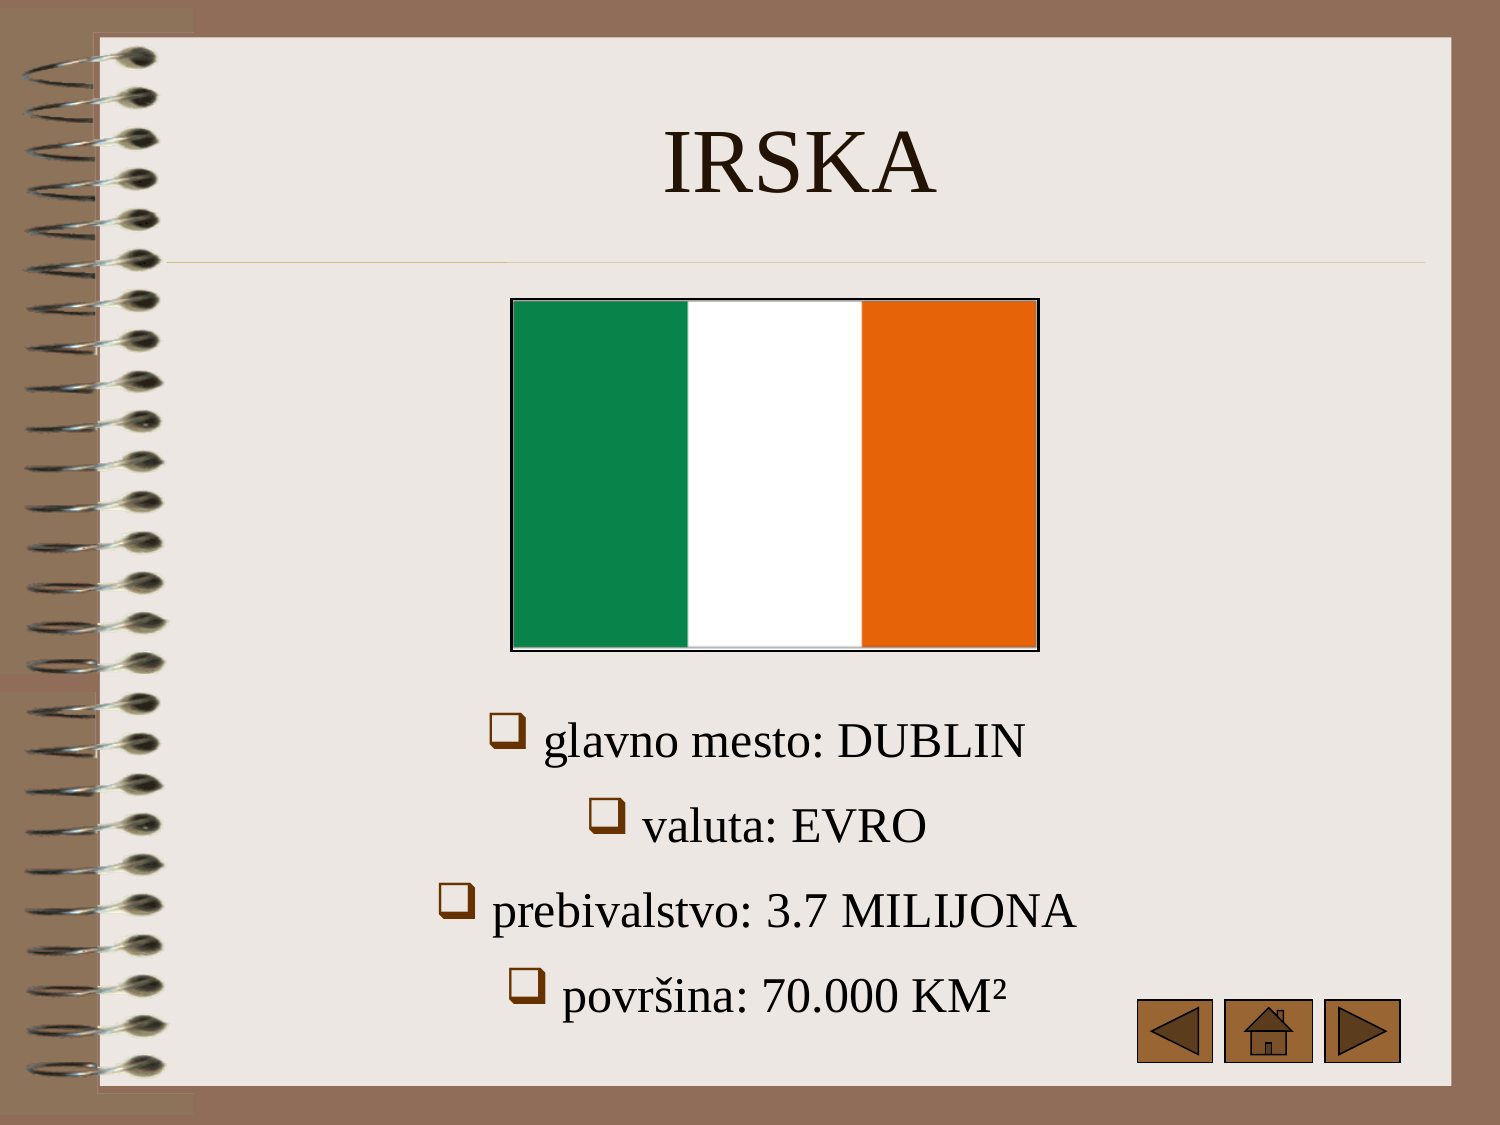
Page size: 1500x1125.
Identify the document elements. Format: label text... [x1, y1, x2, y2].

picture [0, 692, 194, 1115]
title IRSKA [174, 62, 1425, 250]
text_box [1137, 999, 1213, 1063]
text_box [1224, 999, 1313, 1063]
picture [512, 299, 1038, 650]
text_box [1324, 999, 1400, 1063]
text_box glavno mesto: DUBLIN valuta: EVRO prebivalstvo: 3.7 MILIJONA površina: 70.000 KM² [387, 699, 1125, 1030]
picture [0, 8, 194, 674]
